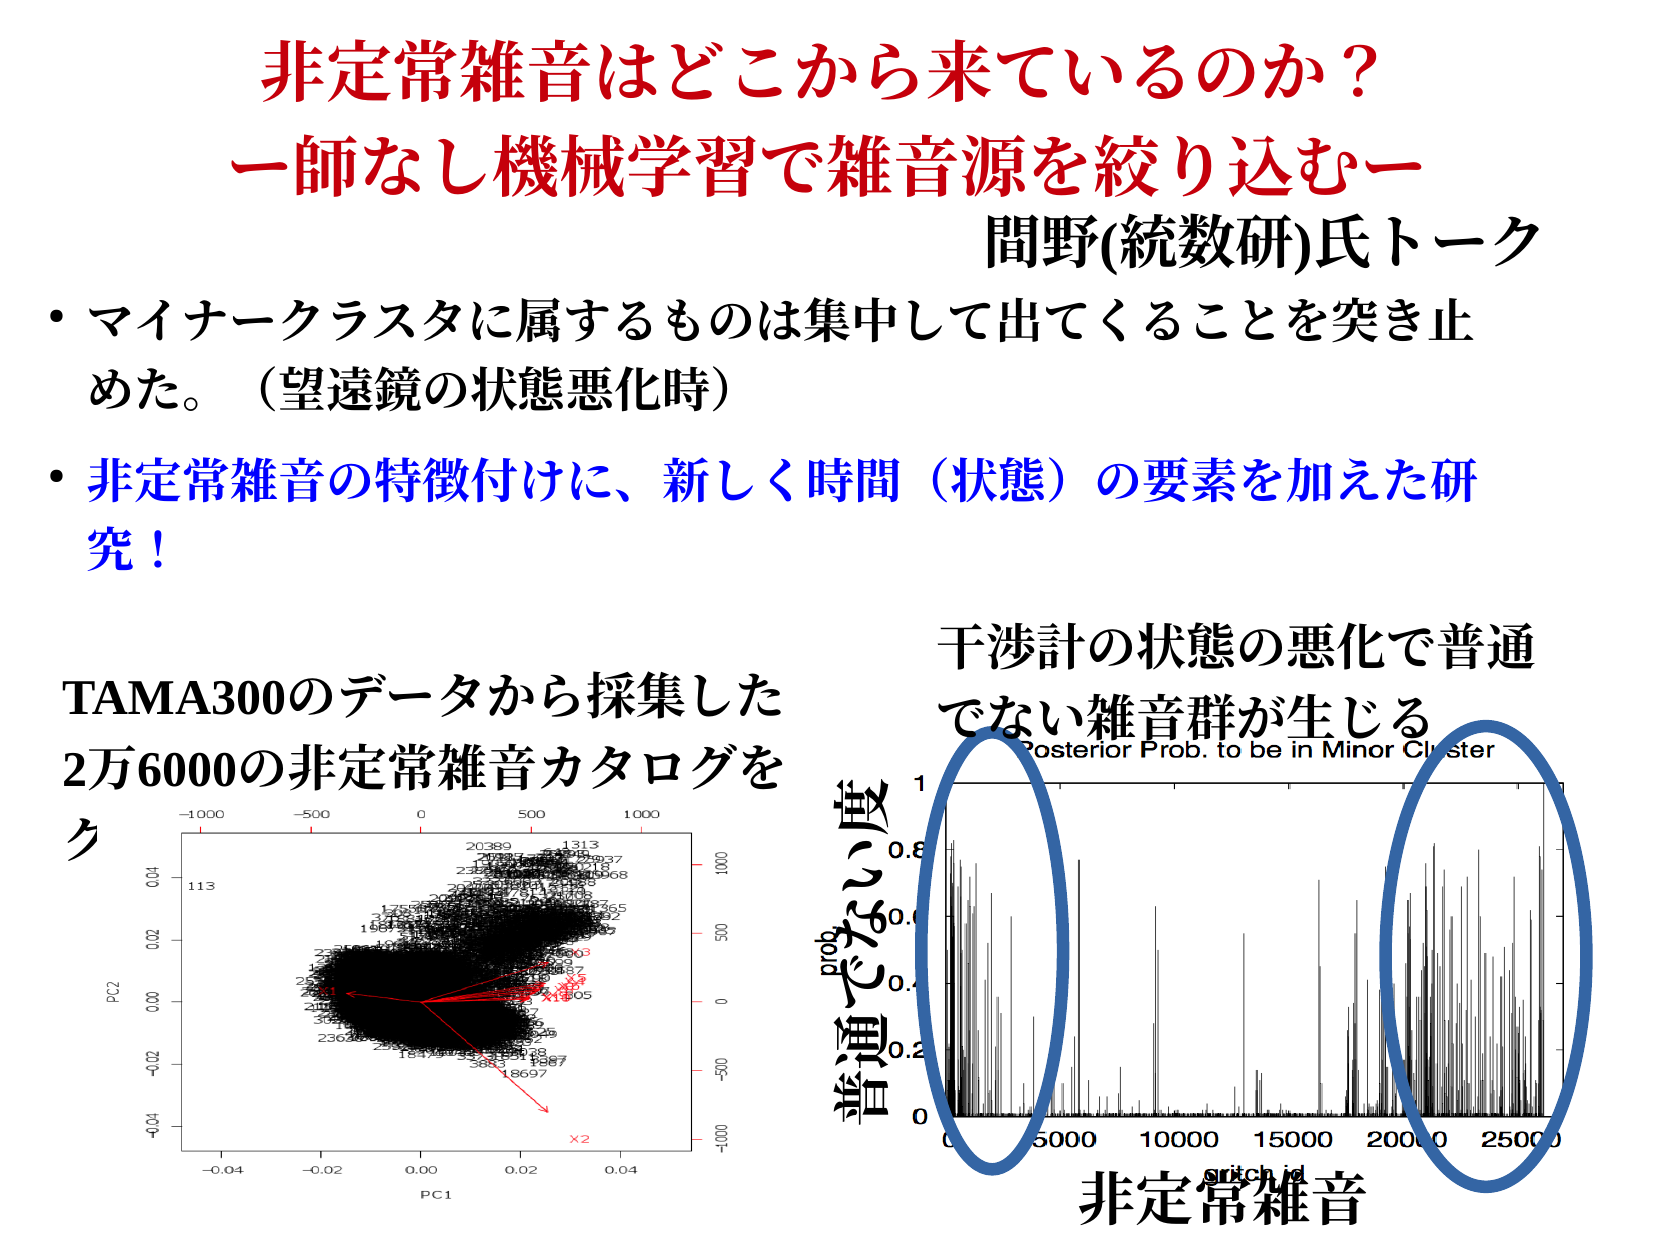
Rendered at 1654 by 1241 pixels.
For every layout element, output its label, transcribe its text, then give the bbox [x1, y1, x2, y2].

text_box 非定常雑音 [1062, 1145, 1424, 1219]
picture [803, 720, 1450, 1193]
picture [1497, 1061, 1583, 1193]
text_box 干渉計の状態の悪化で普通でない雑音群が生じる [921, 600, 1571, 732]
picture [1314, 732, 1328, 737]
picture [1424, 1152, 1475, 1193]
list マイナークラスタに属するものは集中して出てくることを突き止めた。（望遠鏡の状態悪化時） 非定常雑音の特徴付けに、新しく時間（状態）の要素を加えた研究！ [35, 283, 1524, 584]
picture [928, 739, 1056, 1162]
title 非定常雑音はどこから来ているのか？ ー師なし機械学習で雑音源を絞り込むー [82, 40, 1571, 189]
text_box 普通でない度 [808, 752, 892, 1143]
text_box TAMA300のデータから採集した 2万6000の非定常雑音カタログを クラスタリング [47, 650, 827, 815]
picture [97, 803, 747, 1205]
picture [1522, 720, 1583, 852]
picture [1392, 733, 1580, 1180]
text_box 間野(統数研)氏トーク [968, 188, 1642, 284]
